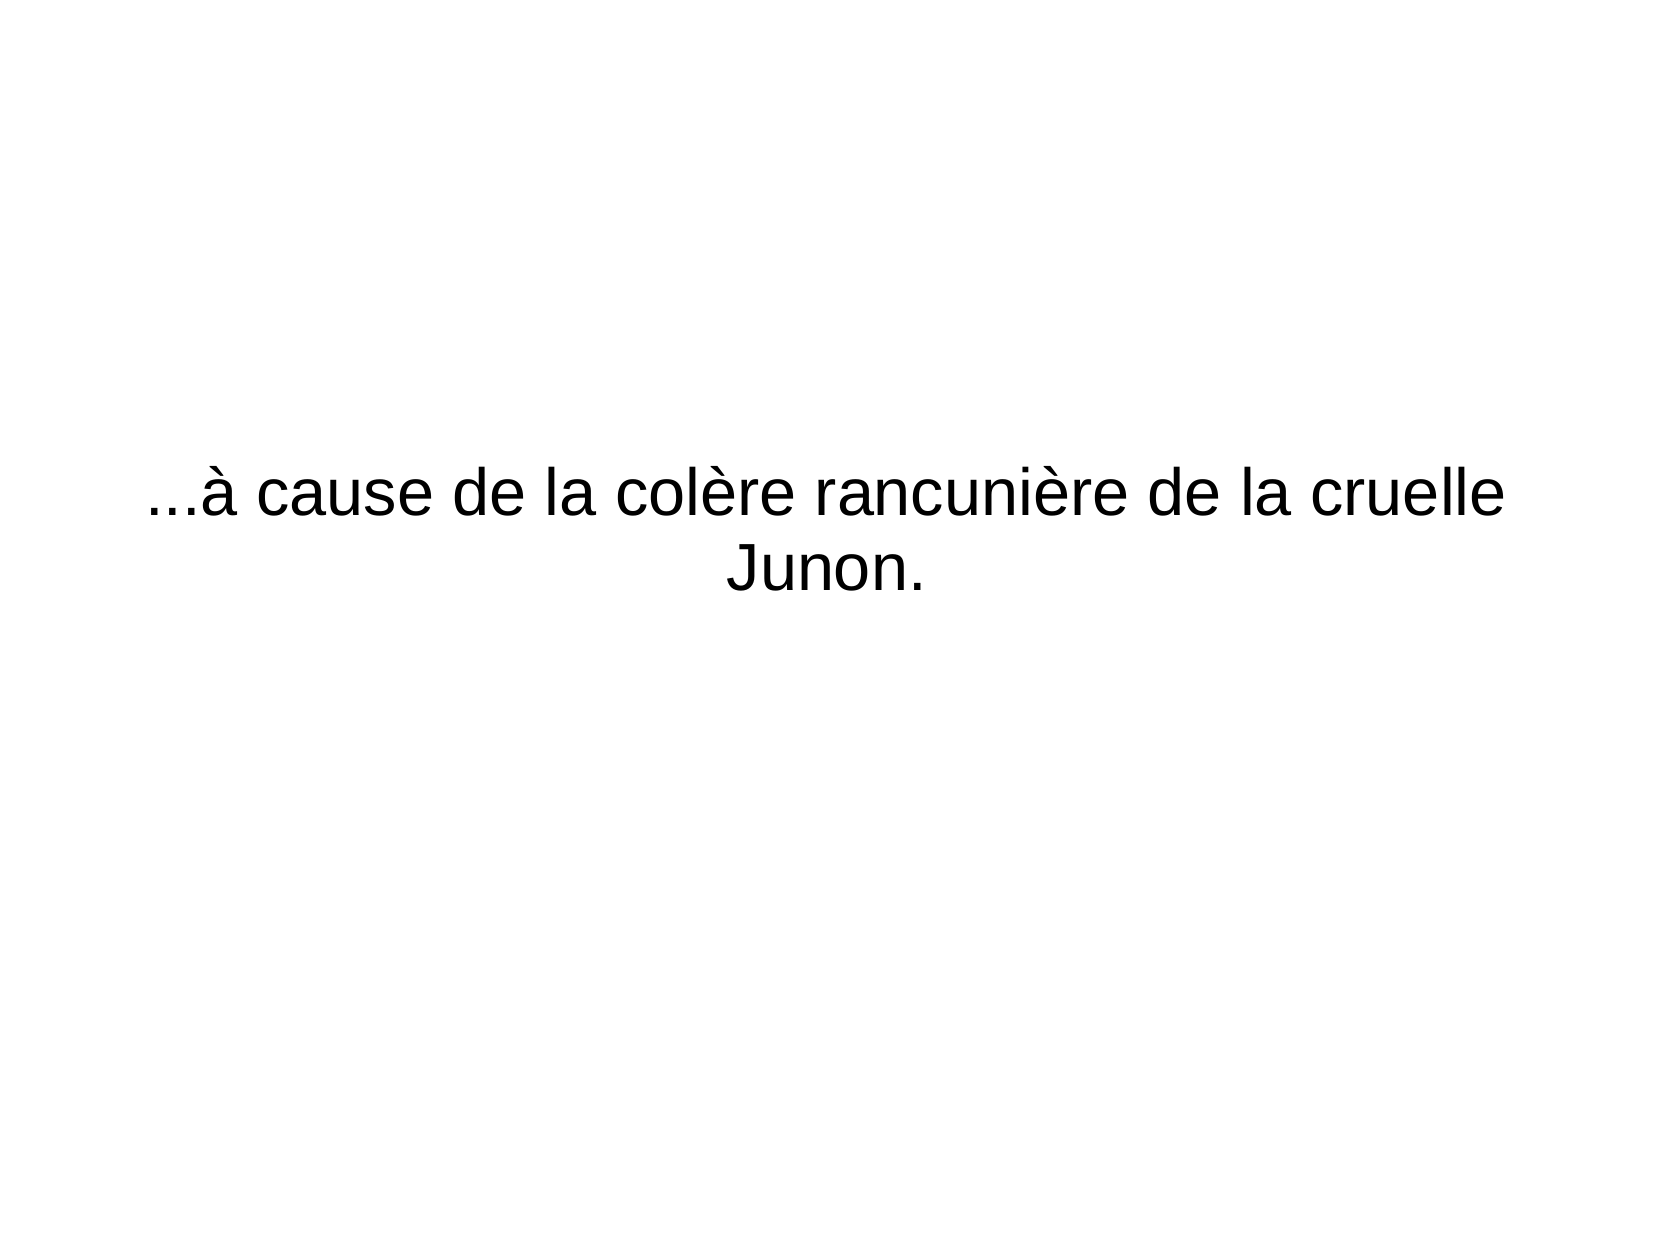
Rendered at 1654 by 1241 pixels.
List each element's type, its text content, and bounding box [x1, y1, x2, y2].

subtitle ...à cause de la colère rancunière de la cruelle Junon. [82, 49, 1571, 1010]
